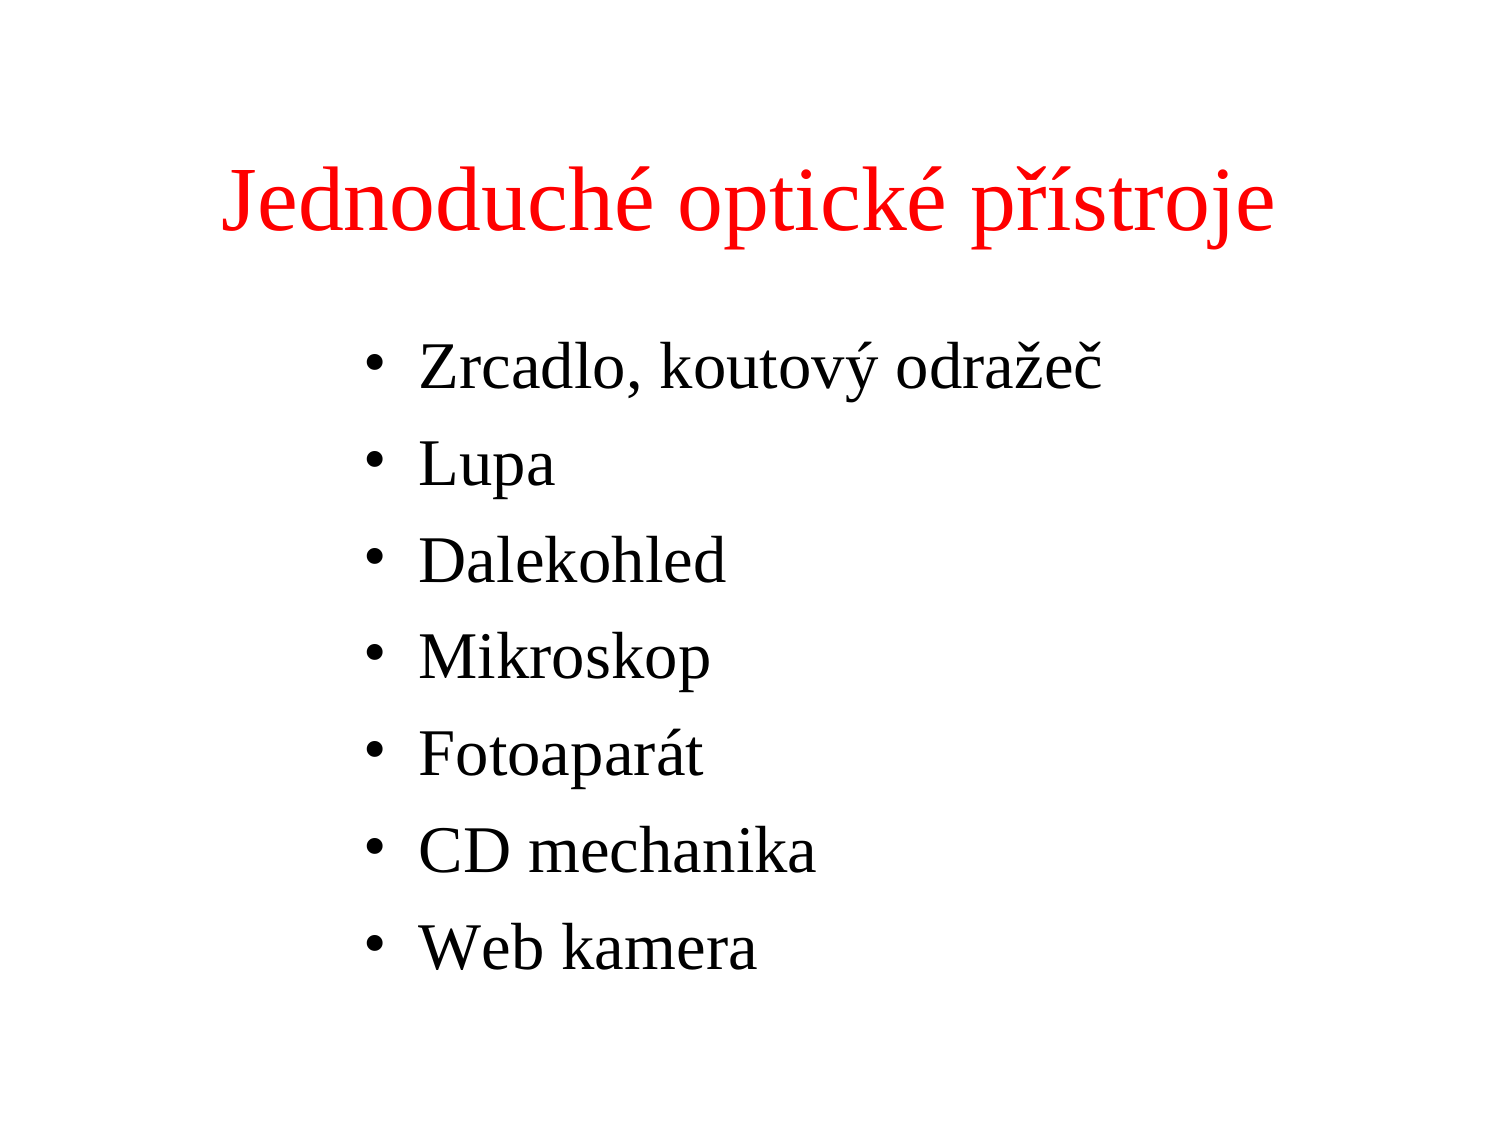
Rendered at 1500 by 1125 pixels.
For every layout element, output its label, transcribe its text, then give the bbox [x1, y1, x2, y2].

title Jednoduché optické přístroje [112, 99, 1388, 288]
list Zrcadlo, koutový odražeč Lupa Dalekohled Mikroskop Fotoaparát CD mechanika Web kamera [348, 314, 1211, 1125]
